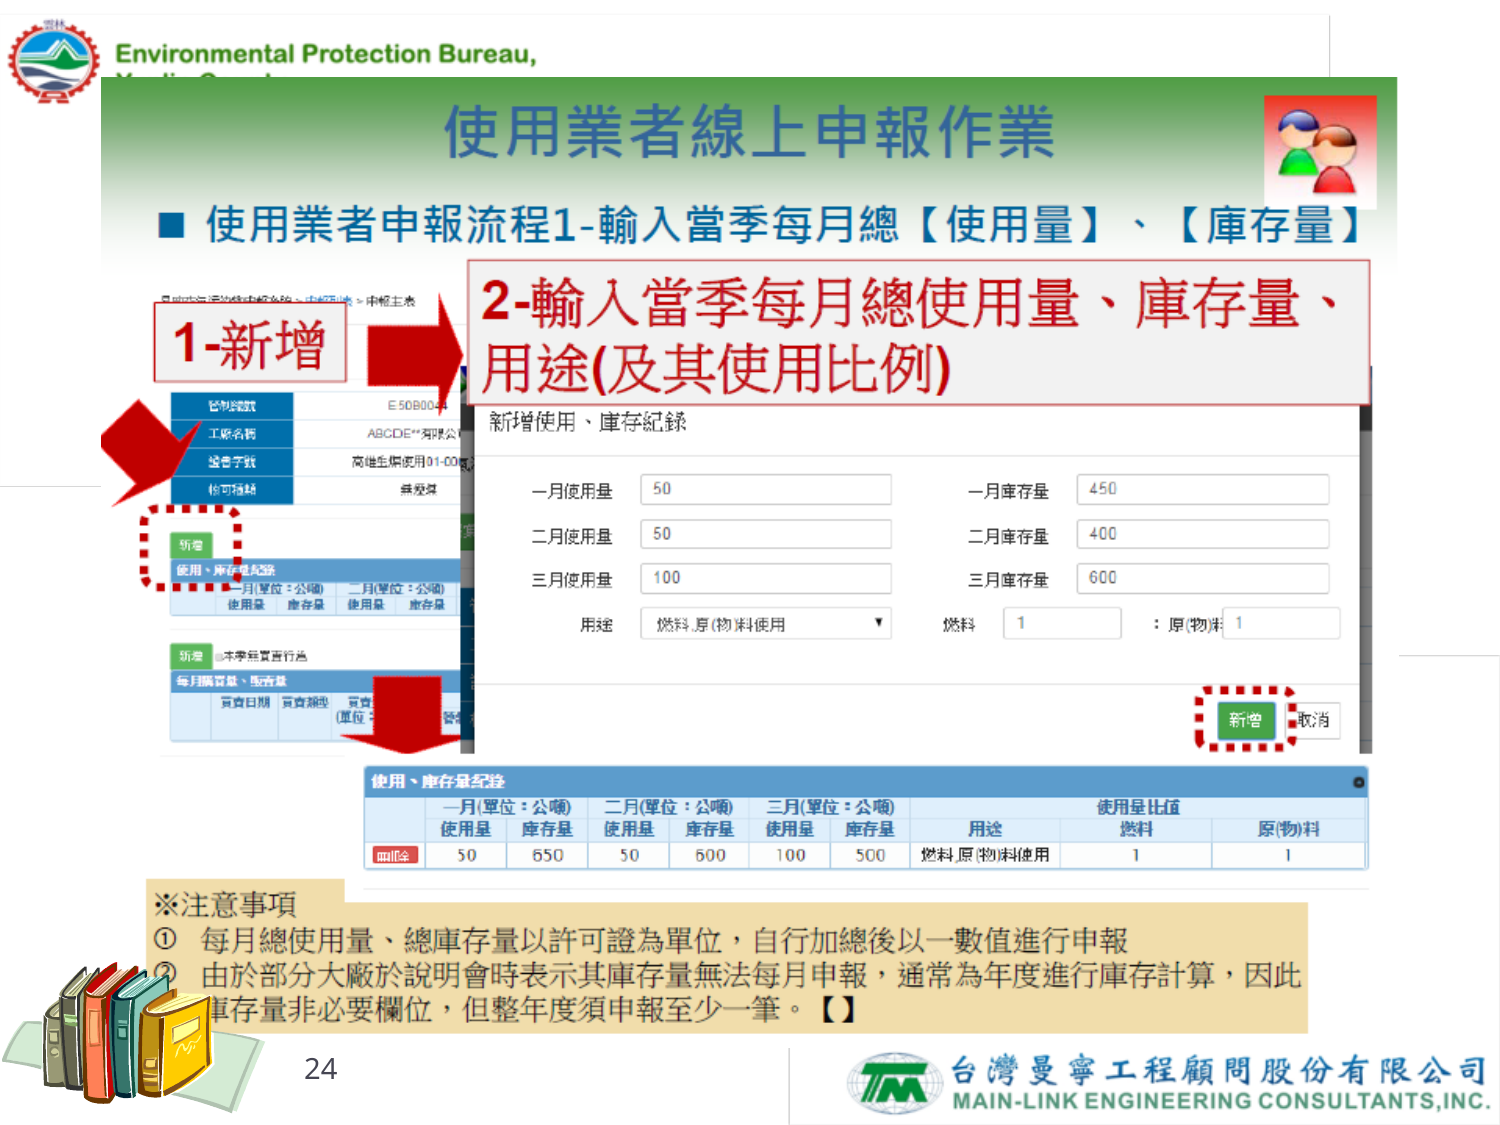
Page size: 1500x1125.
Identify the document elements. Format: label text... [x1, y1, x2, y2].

slide_number <編號> [289, 1048, 426, 1103]
picture [0, 0, 1500, 1125]
